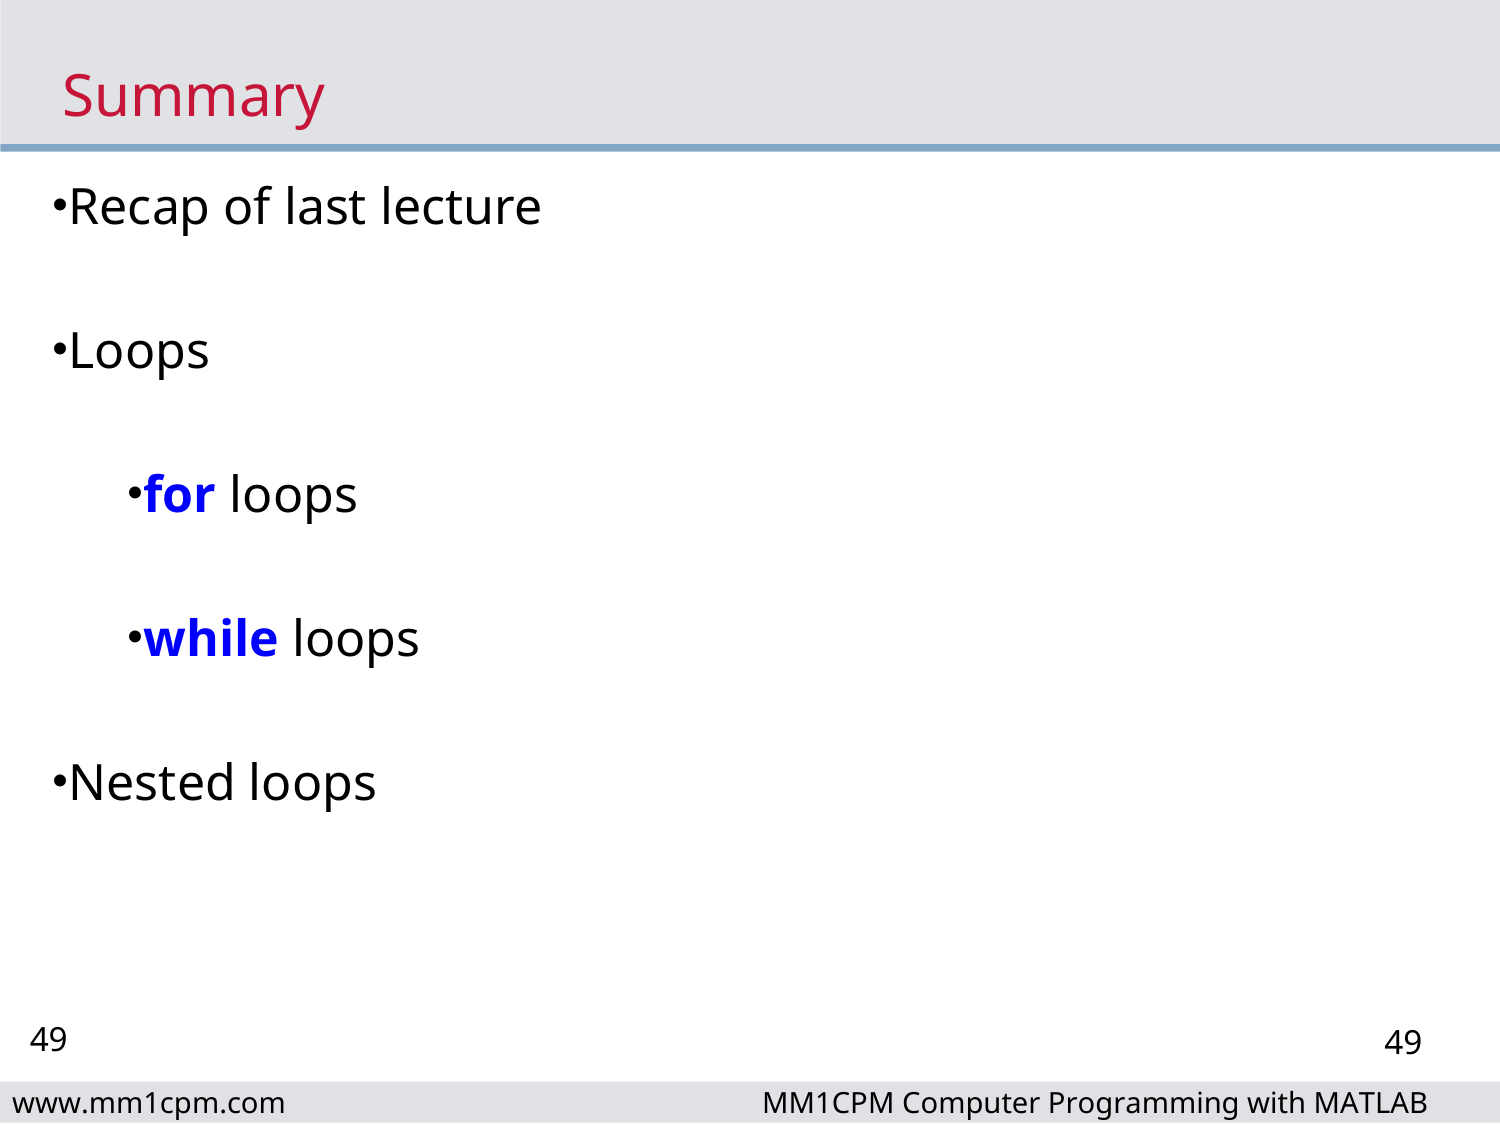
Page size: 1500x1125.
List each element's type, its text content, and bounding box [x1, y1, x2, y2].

text_box Recap of last lecture Loops for loops while loops Nested loops [36, 167, 1500, 819]
text_box <number> [14, 1010, 230, 1081]
title Summary [47, 41, 1393, 147]
text_box <number> [1369, 1013, 1500, 1084]
